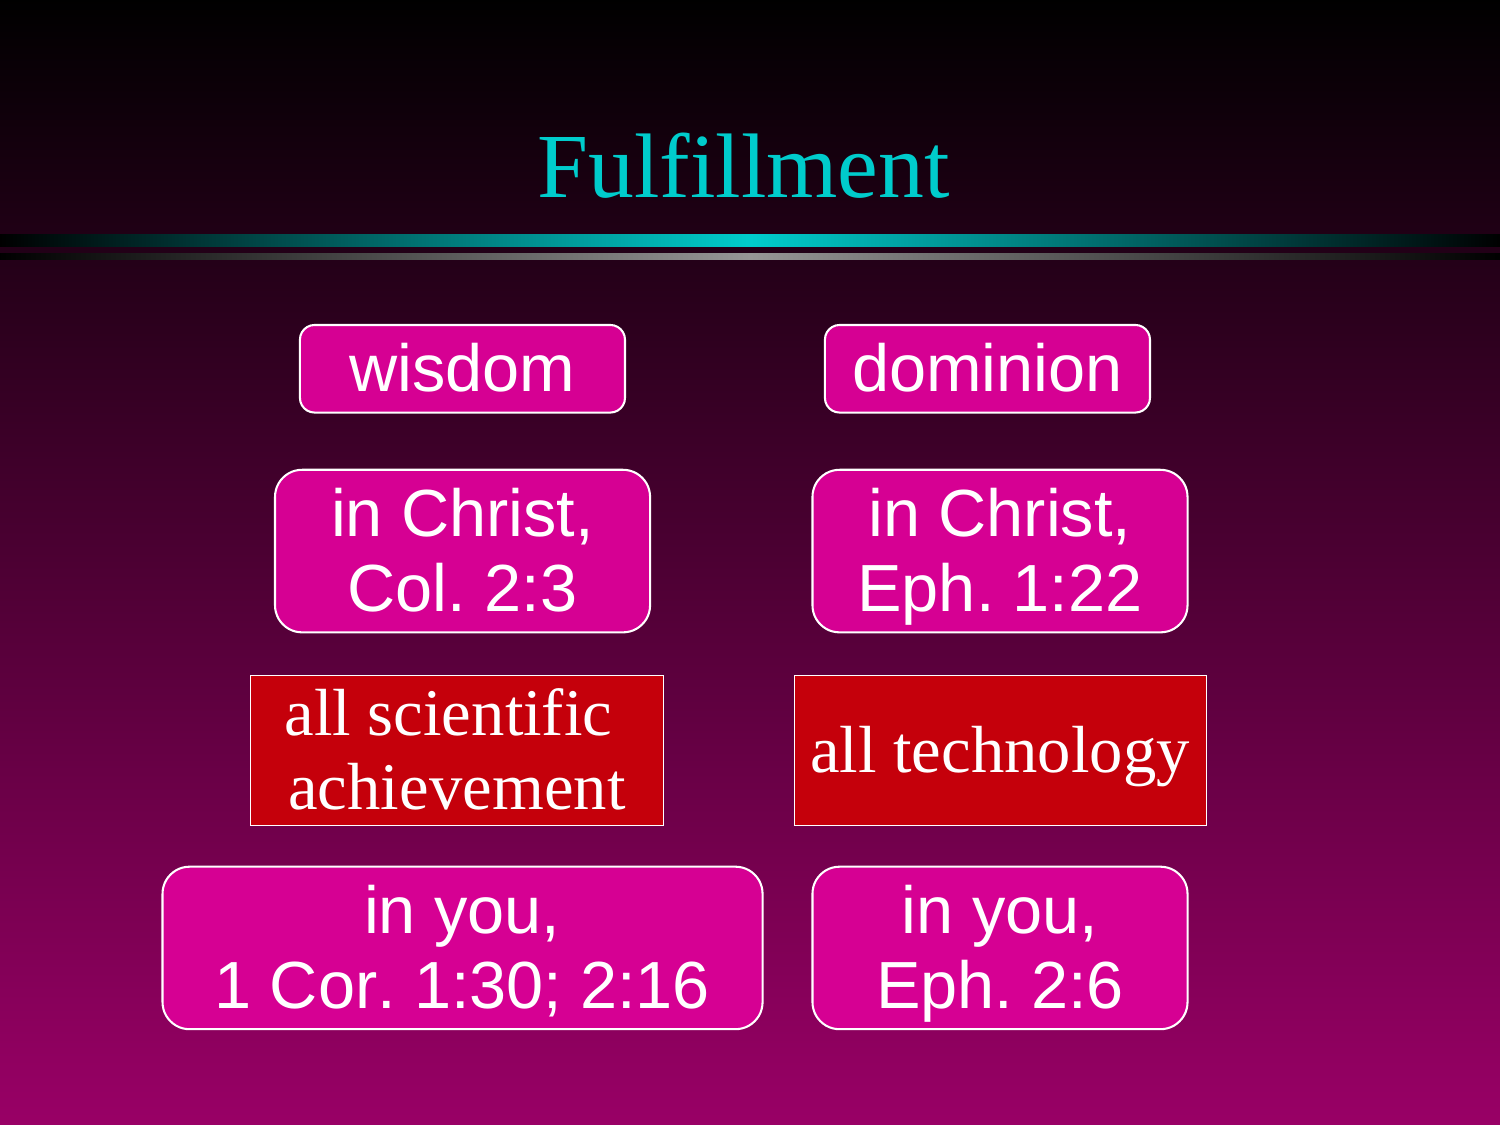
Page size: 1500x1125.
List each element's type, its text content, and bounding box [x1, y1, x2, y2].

text_box dominion [824, 324, 1150, 413]
text_box all scientific achievement [250, 675, 664, 826]
text_box in you, Eph. 2:6 [812, 866, 1188, 1030]
title Fulfillment [99, 37, 1388, 225]
text_box in Christ, Col. 2:3 [275, 469, 651, 633]
text_box in you, 1 Cor. 1:30; 2:16 [162, 866, 763, 1030]
text_box wisdom [299, 324, 625, 413]
text_box all technology [794, 675, 1207, 826]
text_box in Christ, Eph. 1:22 [812, 469, 1188, 633]
